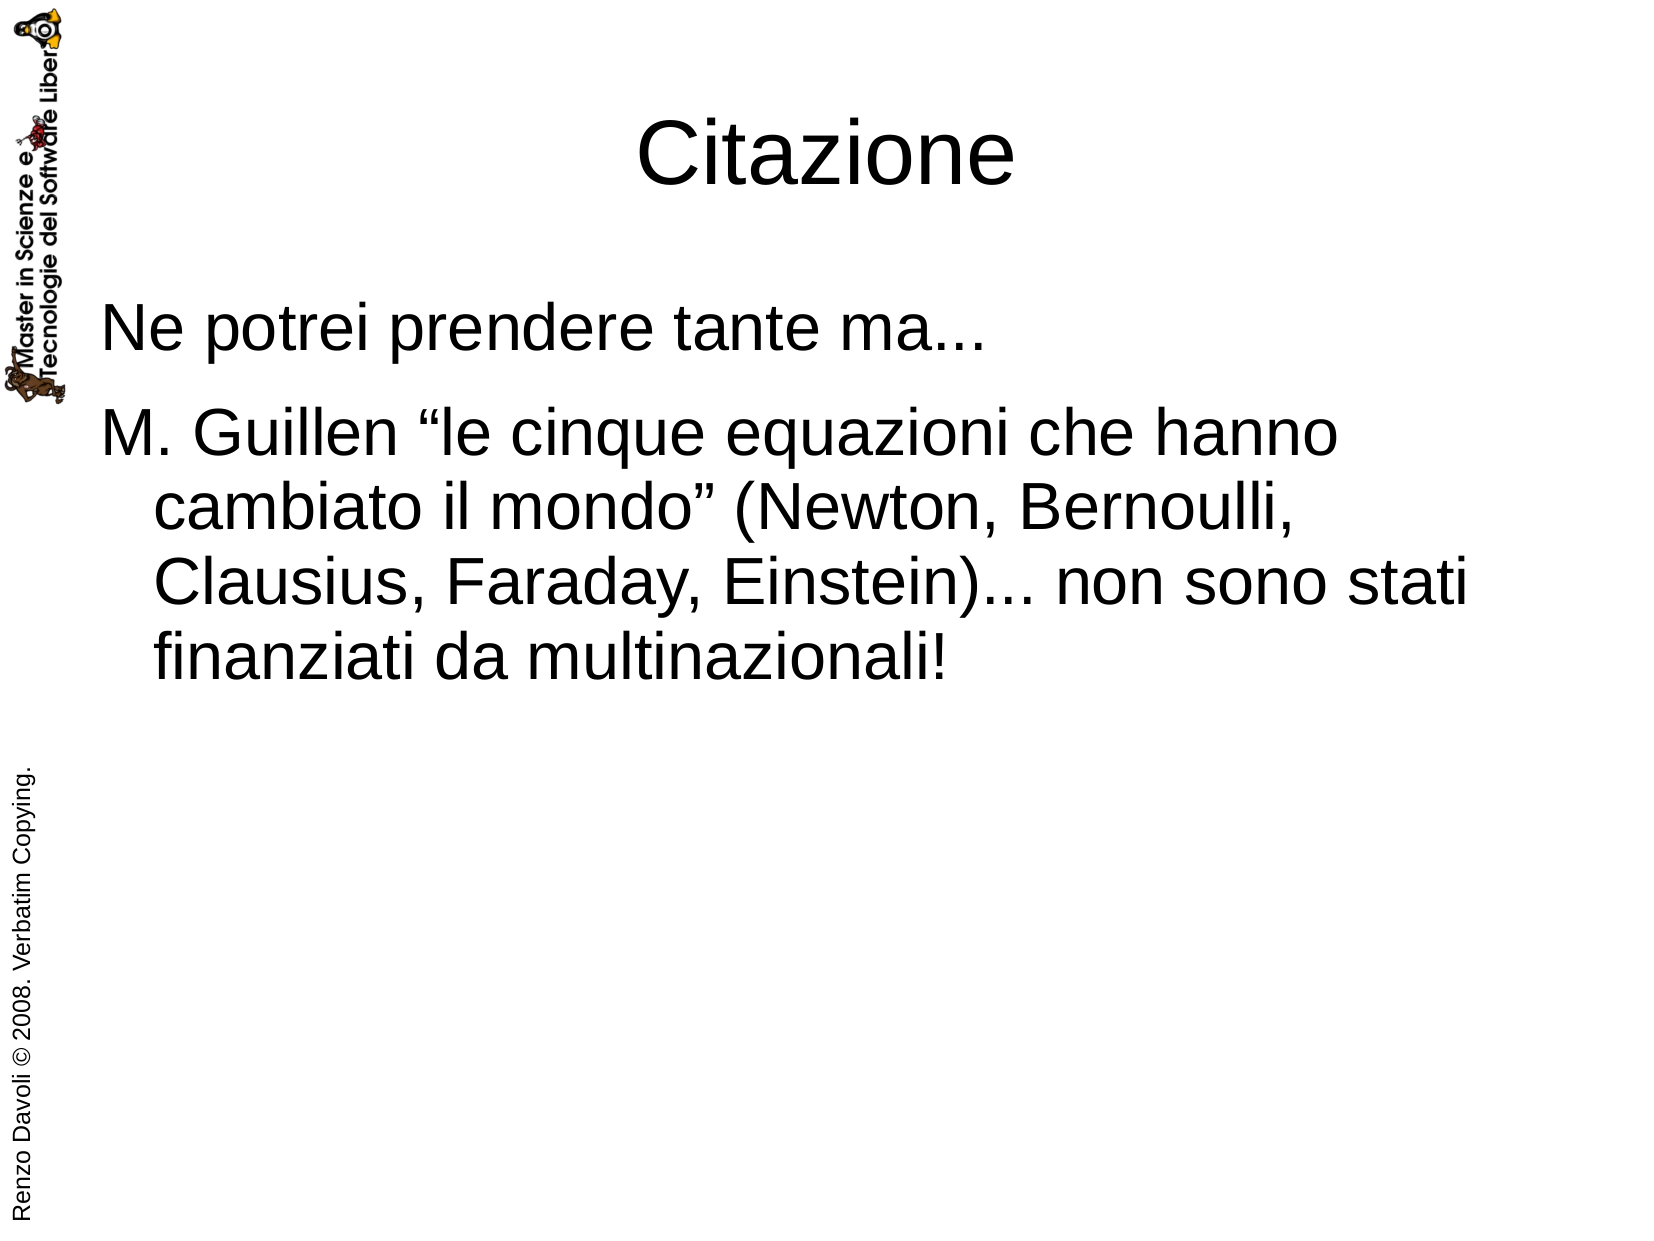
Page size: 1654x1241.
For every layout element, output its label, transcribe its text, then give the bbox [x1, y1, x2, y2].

picture [1, 2, 69, 413]
title Citazione [82, 56, 1571, 250]
list Ne potrei prendere tante ma... M. Guillen “le cinque equazioni che hanno cambiato il mondo” (Newton, Bernoulli, Clausius, Faraday, Einstein)... non sono stati finanziati da multinazionali! [82, 290, 1571, 1094]
